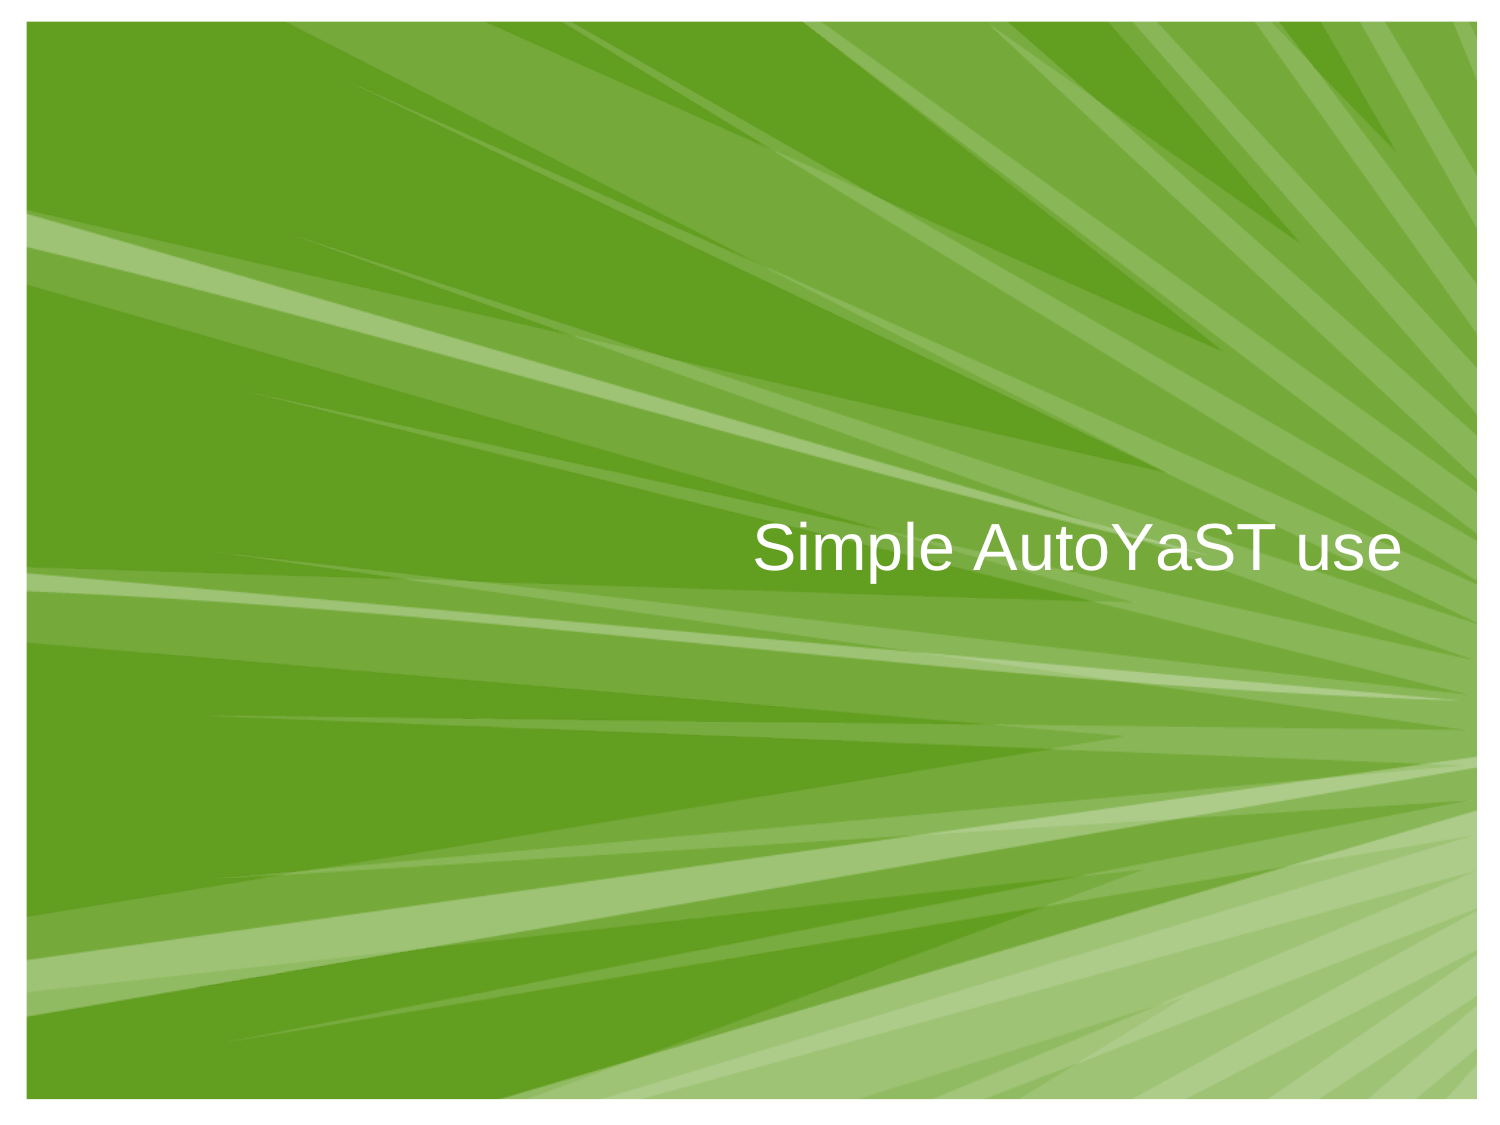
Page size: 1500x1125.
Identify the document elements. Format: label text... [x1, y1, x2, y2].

title Simple AutoYaST use [53, 449, 1404, 638]
picture [26, 21, 1479, 1100]
